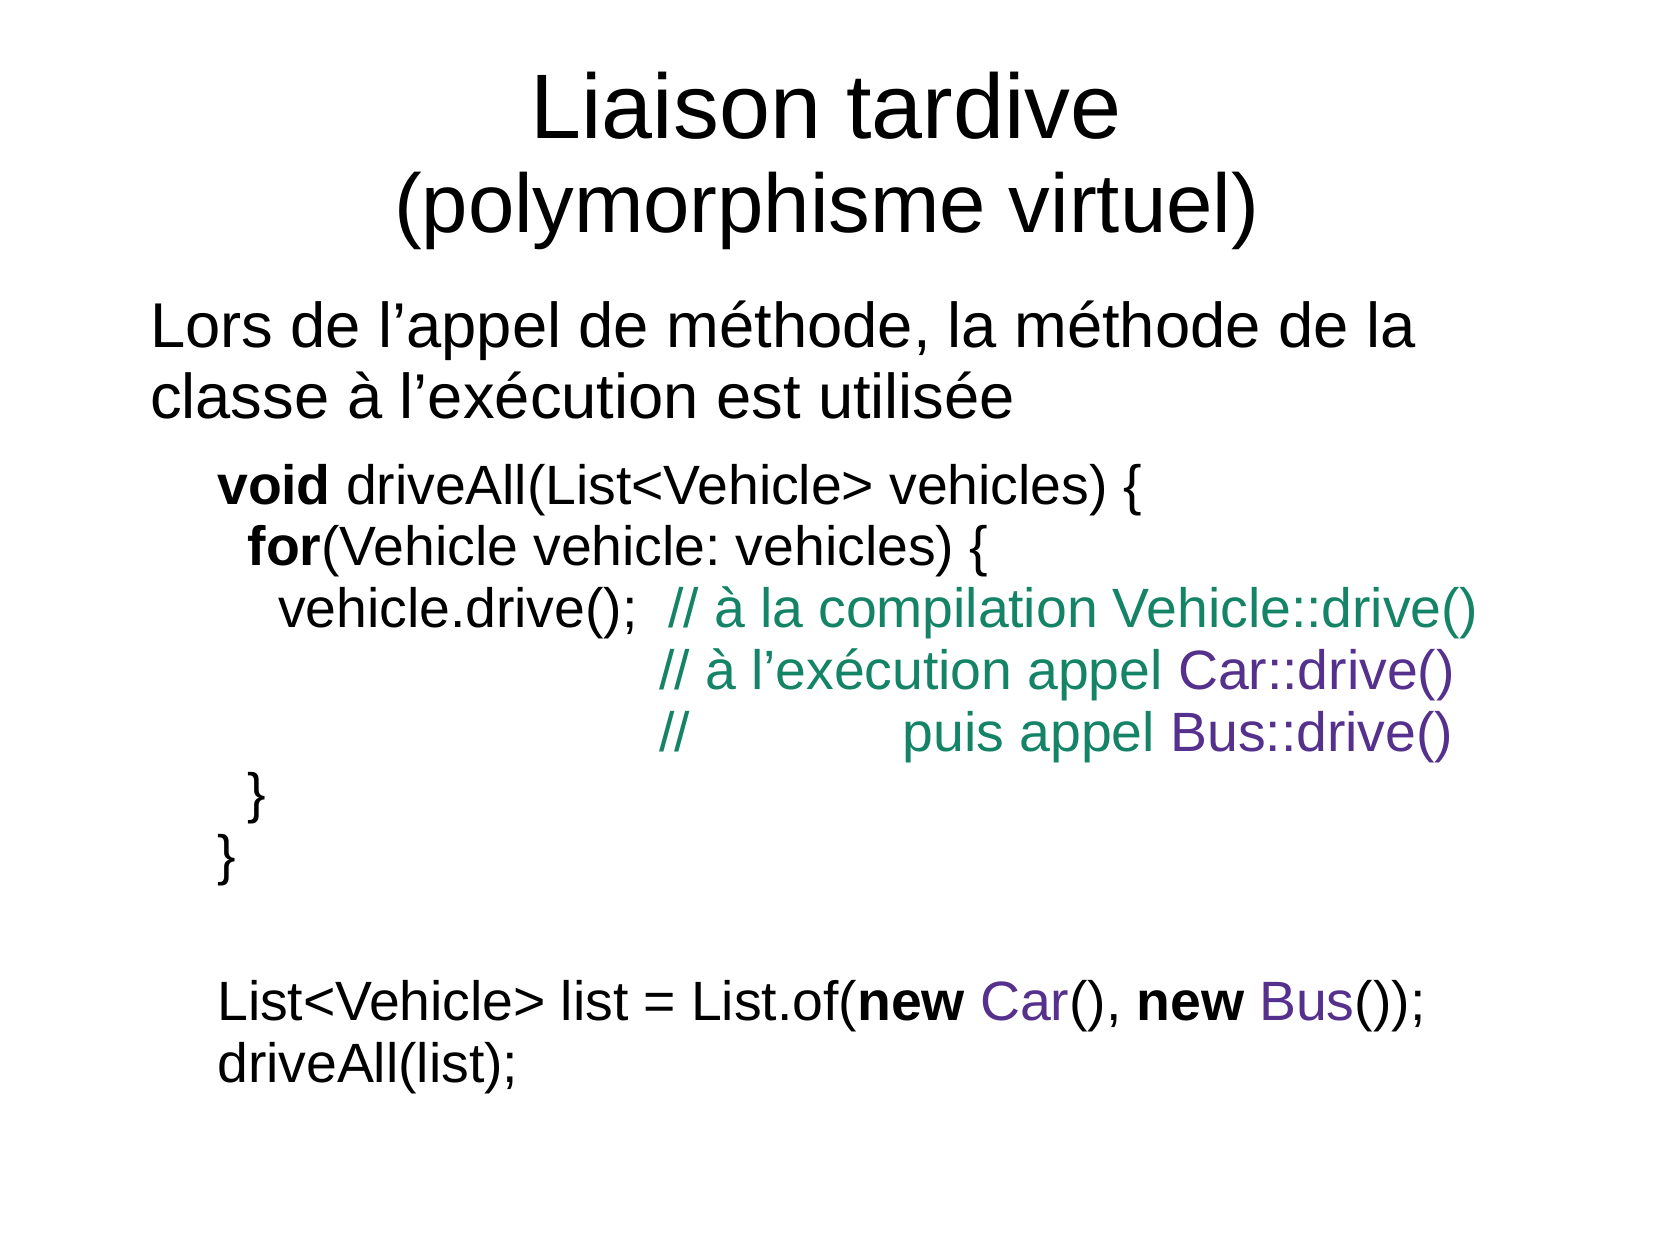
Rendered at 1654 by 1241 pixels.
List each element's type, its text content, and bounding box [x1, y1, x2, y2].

list Lors de l’appel de méthode, la méthode de la classe à l’exécution est utilisée void driveAll(List<Vehicle> vehicles) { for(Vehicle vehicle: vehicles) { vehicle.drive(); // à la compilation Vehicle::drive() // à l’exécution appel Car::drive() // puis appel Bus::drive() } } List<Vehicle> list = List.of(new Car(), new Bus()); driveAll(list); [82, 290, 1571, 1096]
title Liaison tardive (polymorphisme virtuel) [82, 49, 1571, 257]
